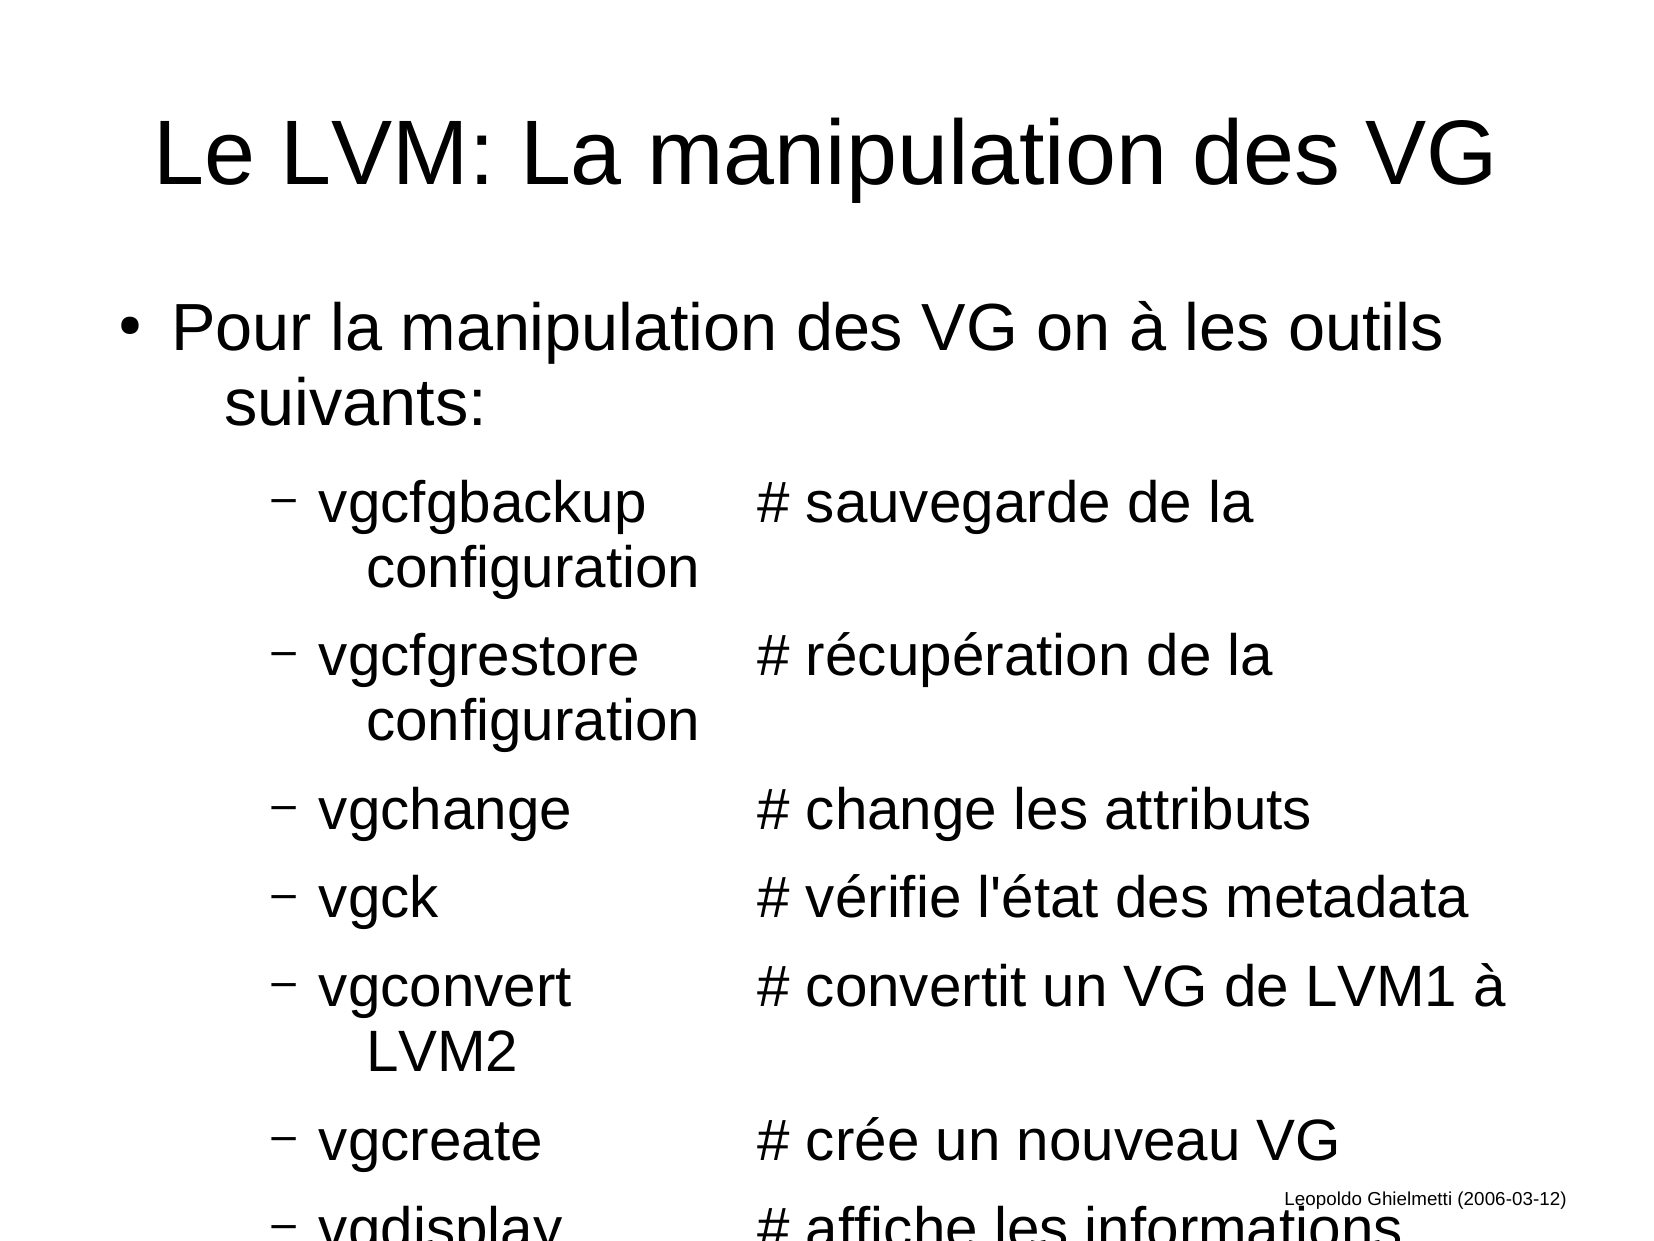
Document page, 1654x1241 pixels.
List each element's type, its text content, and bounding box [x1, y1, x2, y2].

title Le LVM: La manipulation des VG [82, 49, 1571, 257]
text_box Leopoldo Ghielmetti (2006-03-12) [1269, 1181, 1595, 1217]
list Pour la manipulation des VG on à les outils suivants: vgcfgbackup # sauvegarde de la configuration vgcfgrestore # récupération de la configuration vgchange # change les attributs vgck # vérifie l'état des metadata vgconvert # convertit un VG de LVM1 à LVM2 vgcreate # crée un nouveau VG vgdisplay # affiche les informations détaillées vgexport # exporte un VG [82, 290, 1571, 1155]
